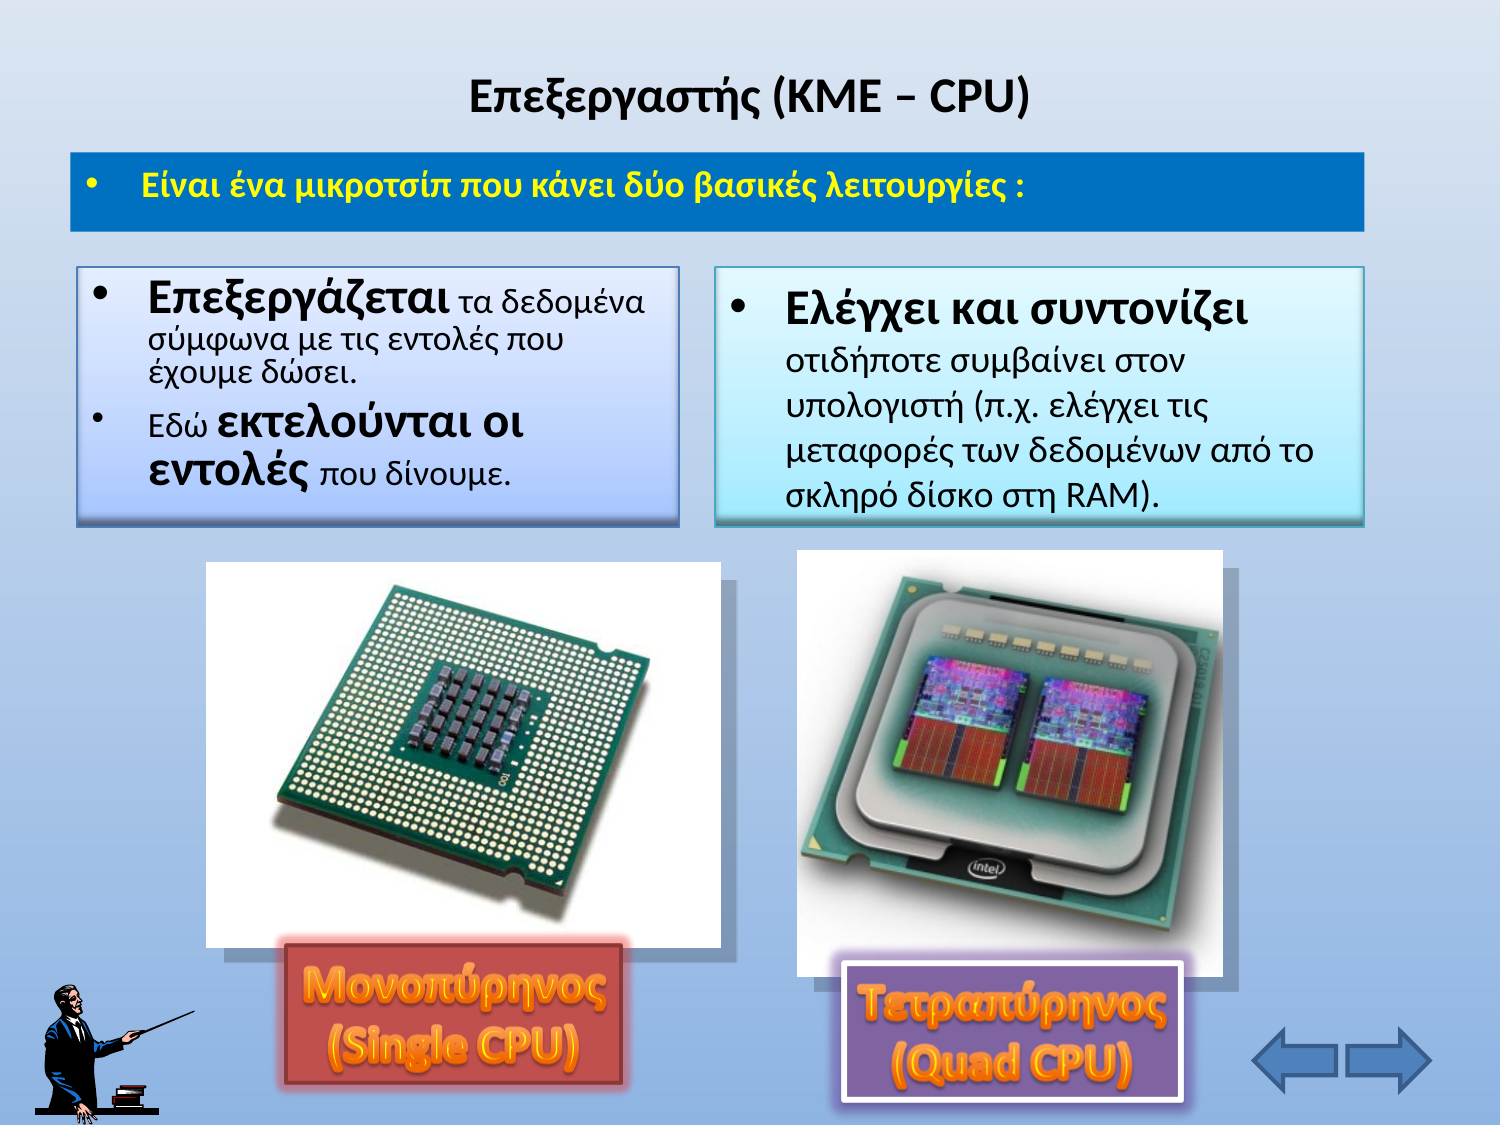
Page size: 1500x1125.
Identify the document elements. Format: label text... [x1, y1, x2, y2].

picture [206, 562, 721, 1104]
picture [713, 265, 1366, 529]
picture [75, 265, 681, 529]
picture [797, 550, 1223, 1125]
title Επεξεργαστής (KME – CPU) [75, 45, 1426, 141]
text_box Ελέγχει και συντονίζει οτιδήποτε συμβαίνει στον υπολογιστή (π.χ. ελέγχει τις μεταφορές των δεδομένων από το σκληρό δίσκο στη RAM). [714, 267, 1365, 528]
text_box Επεξεργάζεται τα δεδομένα σύμφωνα με τις εντολές που έχουμε δώσει. Εδώ εκτελούνται οι εντολές που δίνουμε. [76, 267, 680, 528]
list Είναι ένα μικροτσίπ που κάνει δύο βασικές λειτουργίες : [70, 152, 1365, 232]
